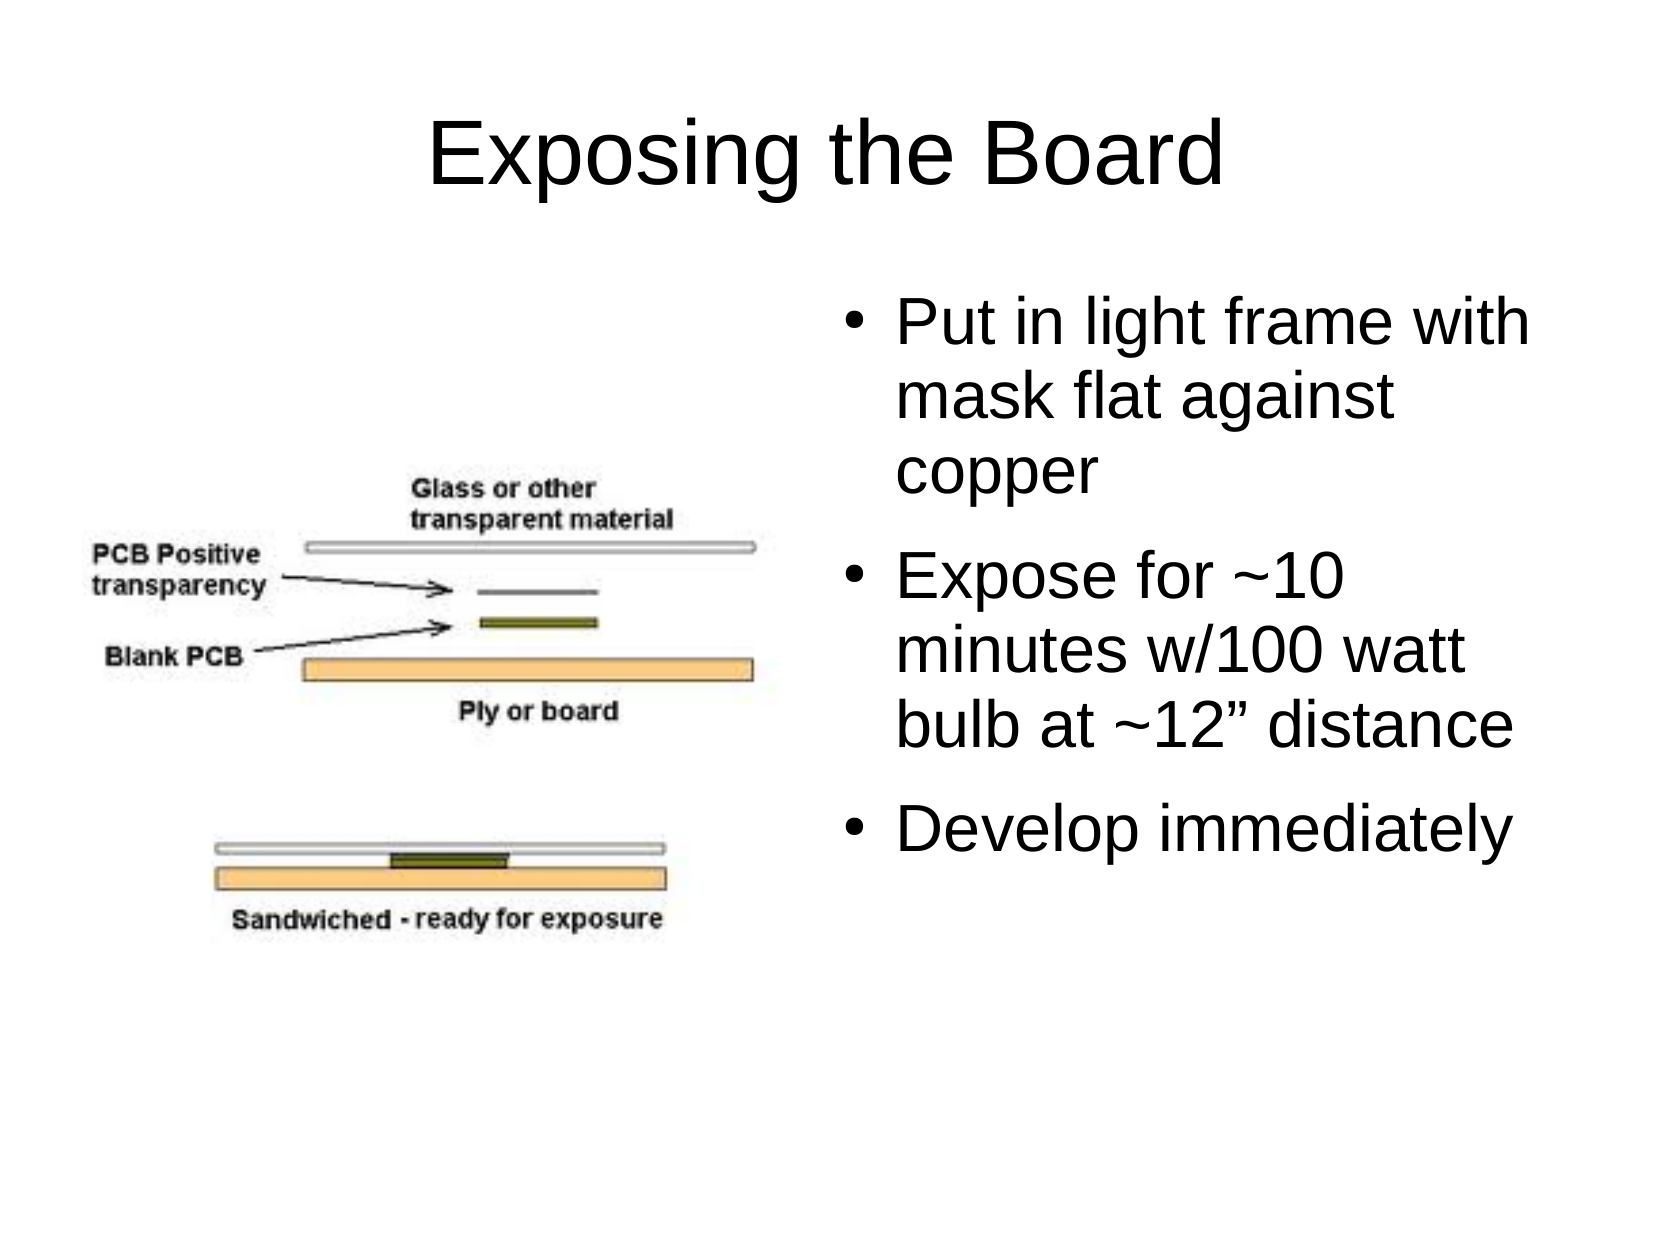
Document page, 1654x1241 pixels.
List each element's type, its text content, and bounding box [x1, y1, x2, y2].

title Exposing the Board [82, 56, 1571, 250]
picture [82, 444, 809, 955]
list Put in light frame with mask flat against copper Expose for ~10 minutes w/100 watt bulb at ~12” distance Develop immediately [825, 283, 1552, 1088]
